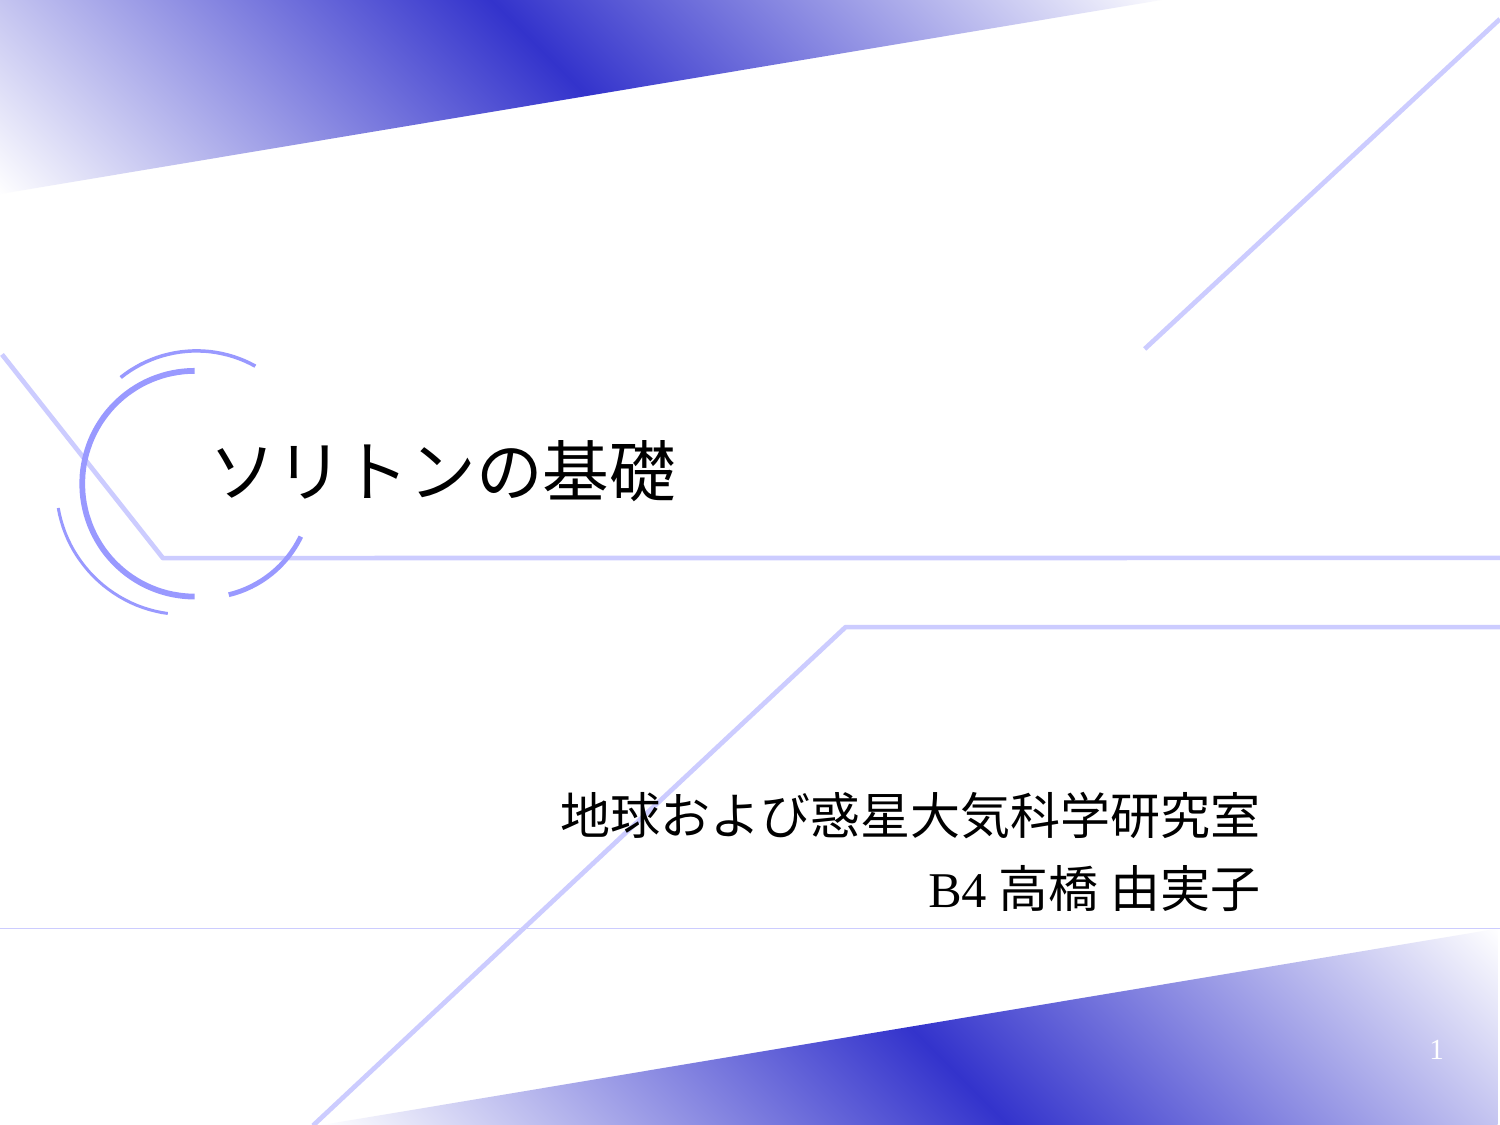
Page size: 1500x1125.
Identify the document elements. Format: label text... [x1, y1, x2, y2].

text_box 地球および惑星大気科学研究室 B4 高橋 由実子 [225, 637, 1276, 925]
title ソリトンの基礎 [194, 341, 1388, 599]
